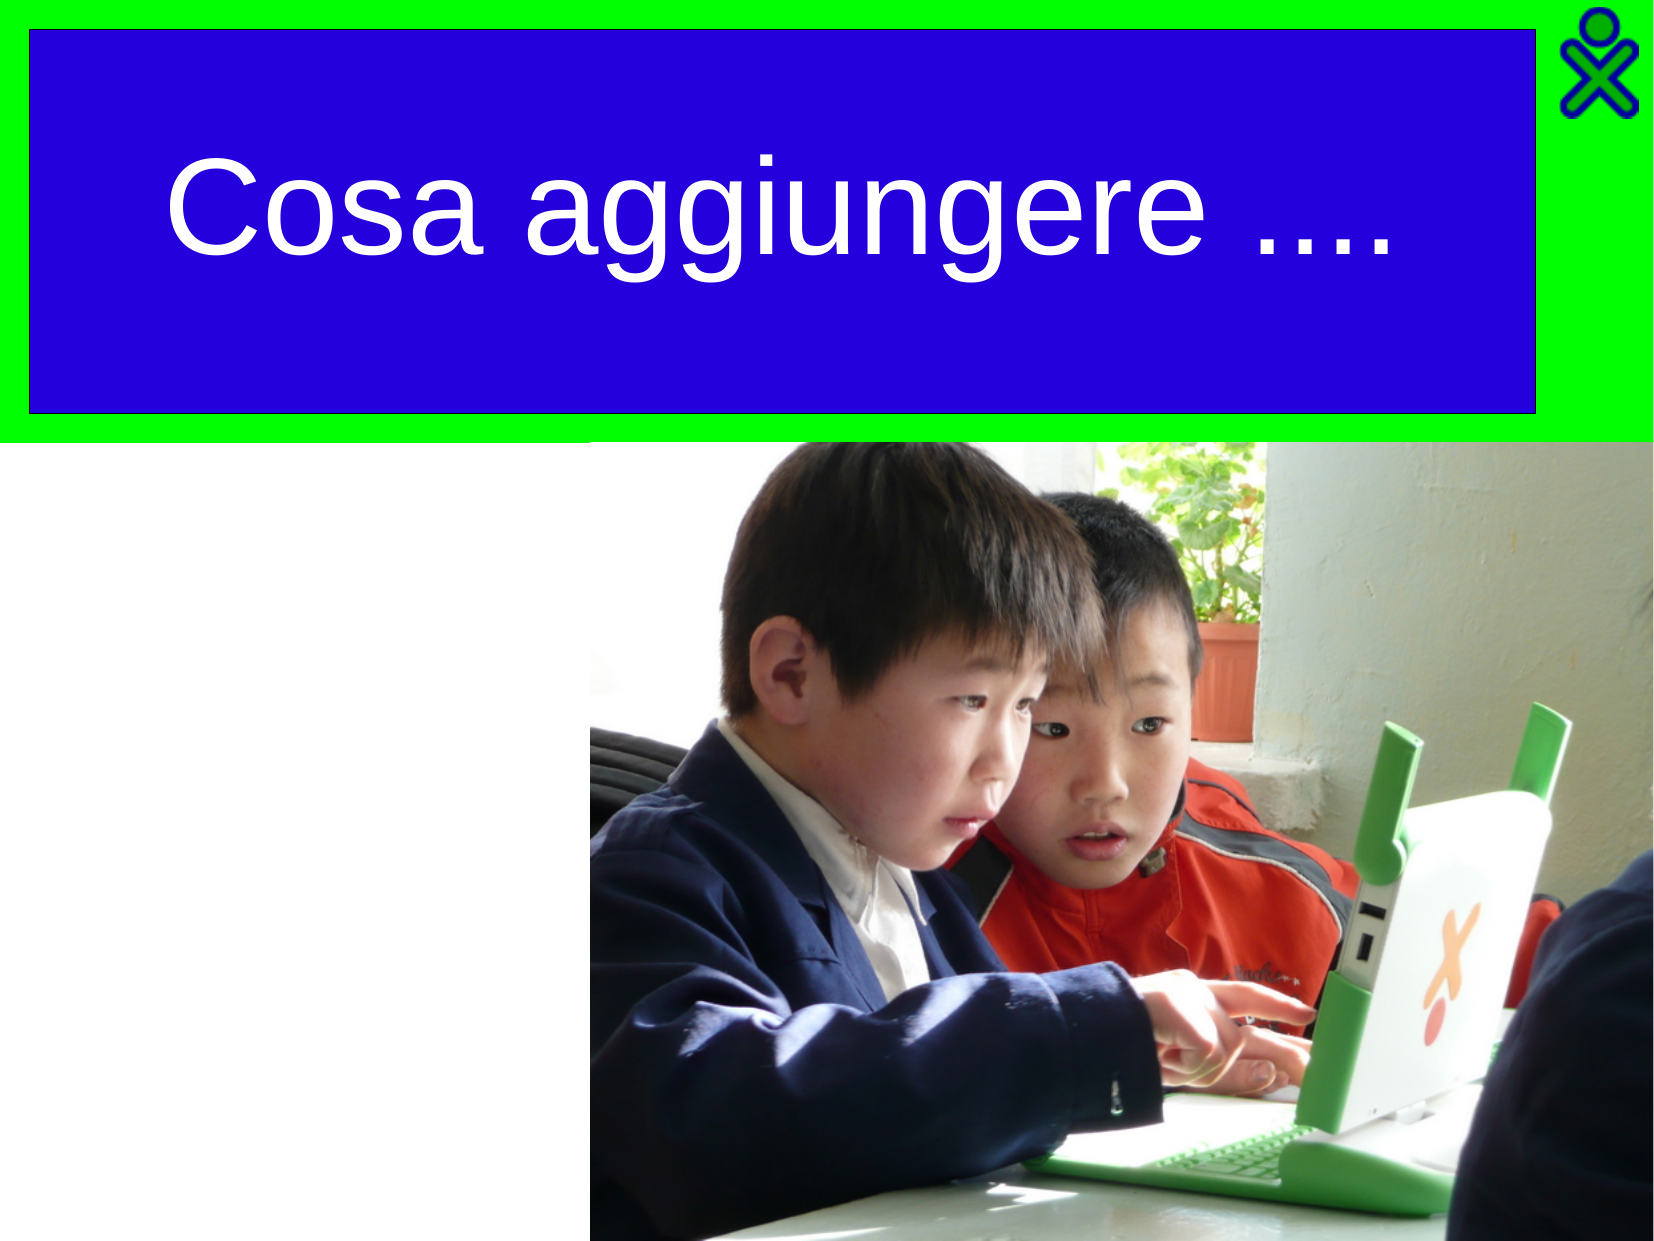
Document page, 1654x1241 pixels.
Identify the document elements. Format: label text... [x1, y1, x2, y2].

title Cosa aggiungere .... [59, 7, 1506, 407]
picture [590, 442, 1654, 1241]
picture [1559, 7, 1639, 119]
